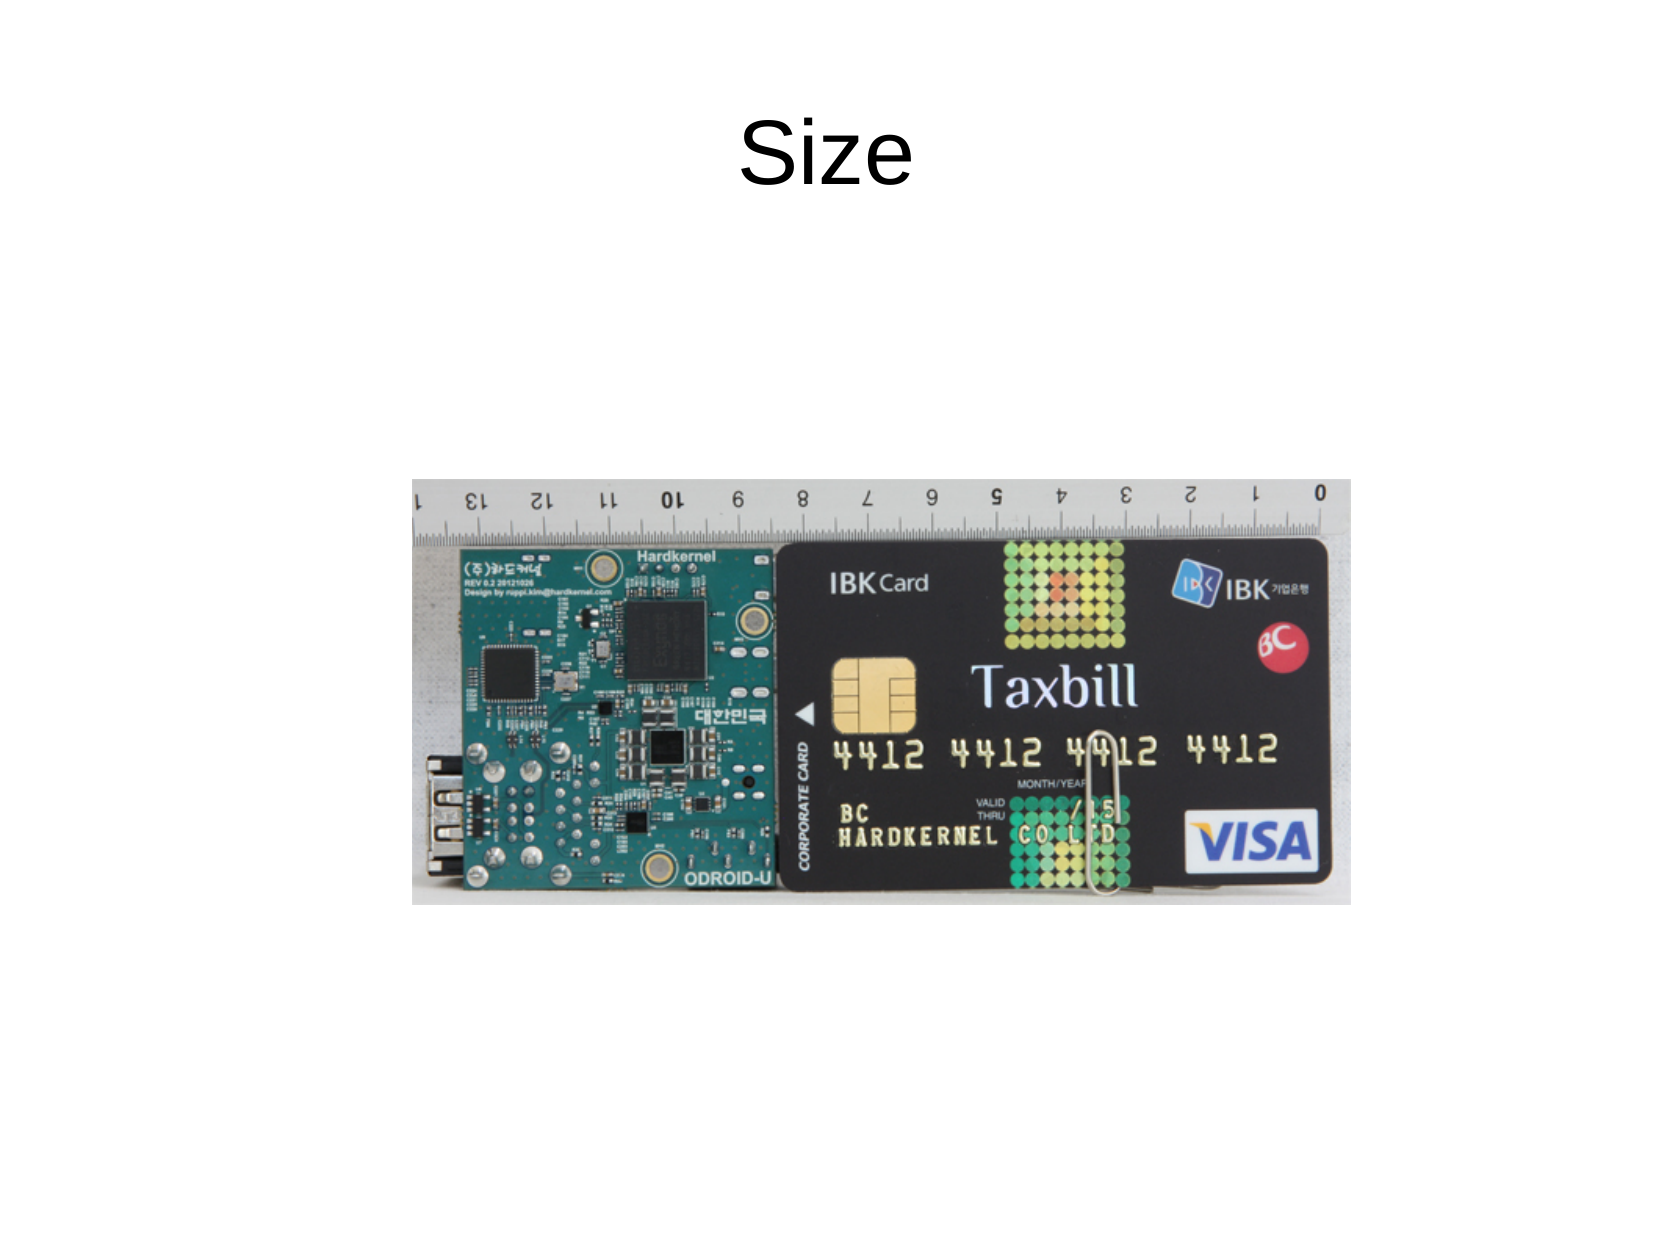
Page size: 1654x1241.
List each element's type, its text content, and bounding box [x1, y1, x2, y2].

picture [412, 479, 1351, 905]
title Size [82, 49, 1571, 257]
